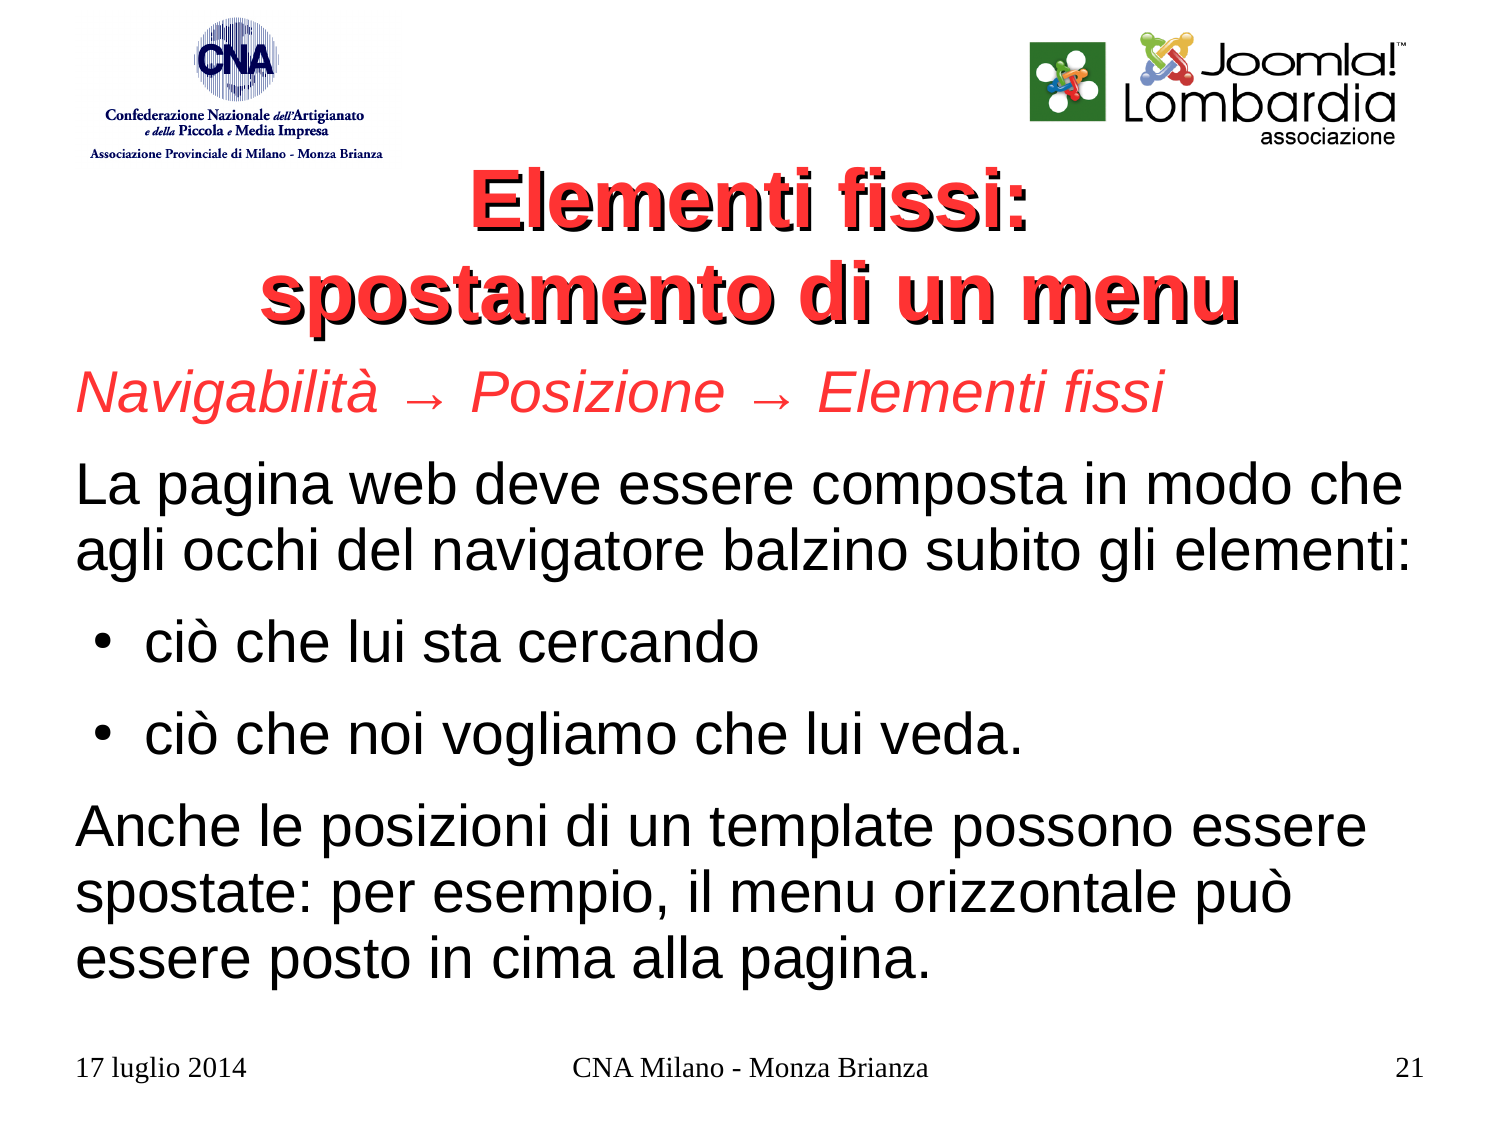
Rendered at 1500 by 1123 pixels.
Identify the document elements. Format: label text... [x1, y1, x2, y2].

picture [1012, 21, 1426, 169]
list Navigabilità → Posizione → Elementi fissi La pagina web deve essere composta in modo che agli occhi del navigatore balzino subito gli elementi: ciò che lui sta cercando ciò che noi vogliamo che lui veda. Anche le posizioni di un template possono essere spostate: per esempio, il menu orizzontale può essere posto in cima alla pagina. [75, 358, 1425, 1010]
title Elementi fissi: spostamento di un menu [75, 151, 1425, 339]
picture [75, 10, 402, 151]
